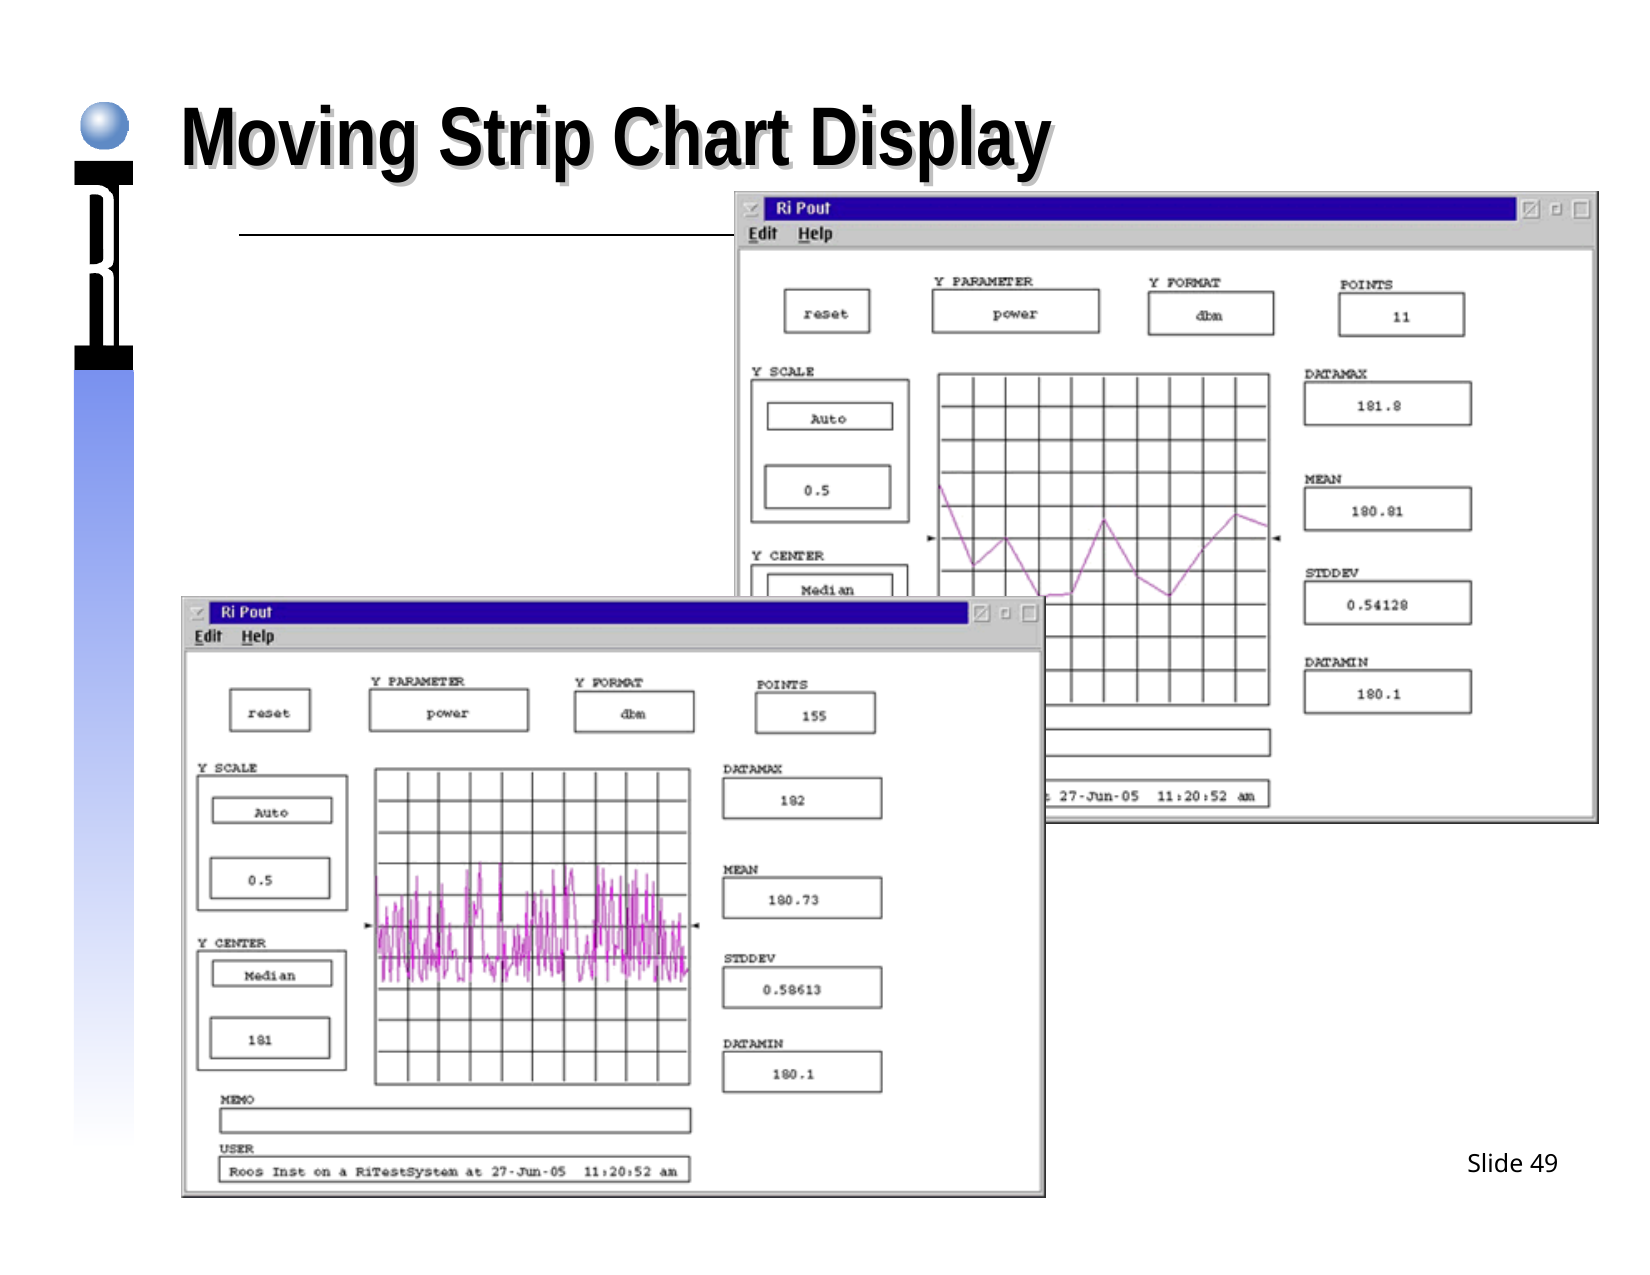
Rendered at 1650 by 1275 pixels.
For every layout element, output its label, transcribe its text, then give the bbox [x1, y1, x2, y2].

text_box Moving Strip Chart Display [180, 7, 1534, 183]
picture [181, 191, 1599, 1198]
